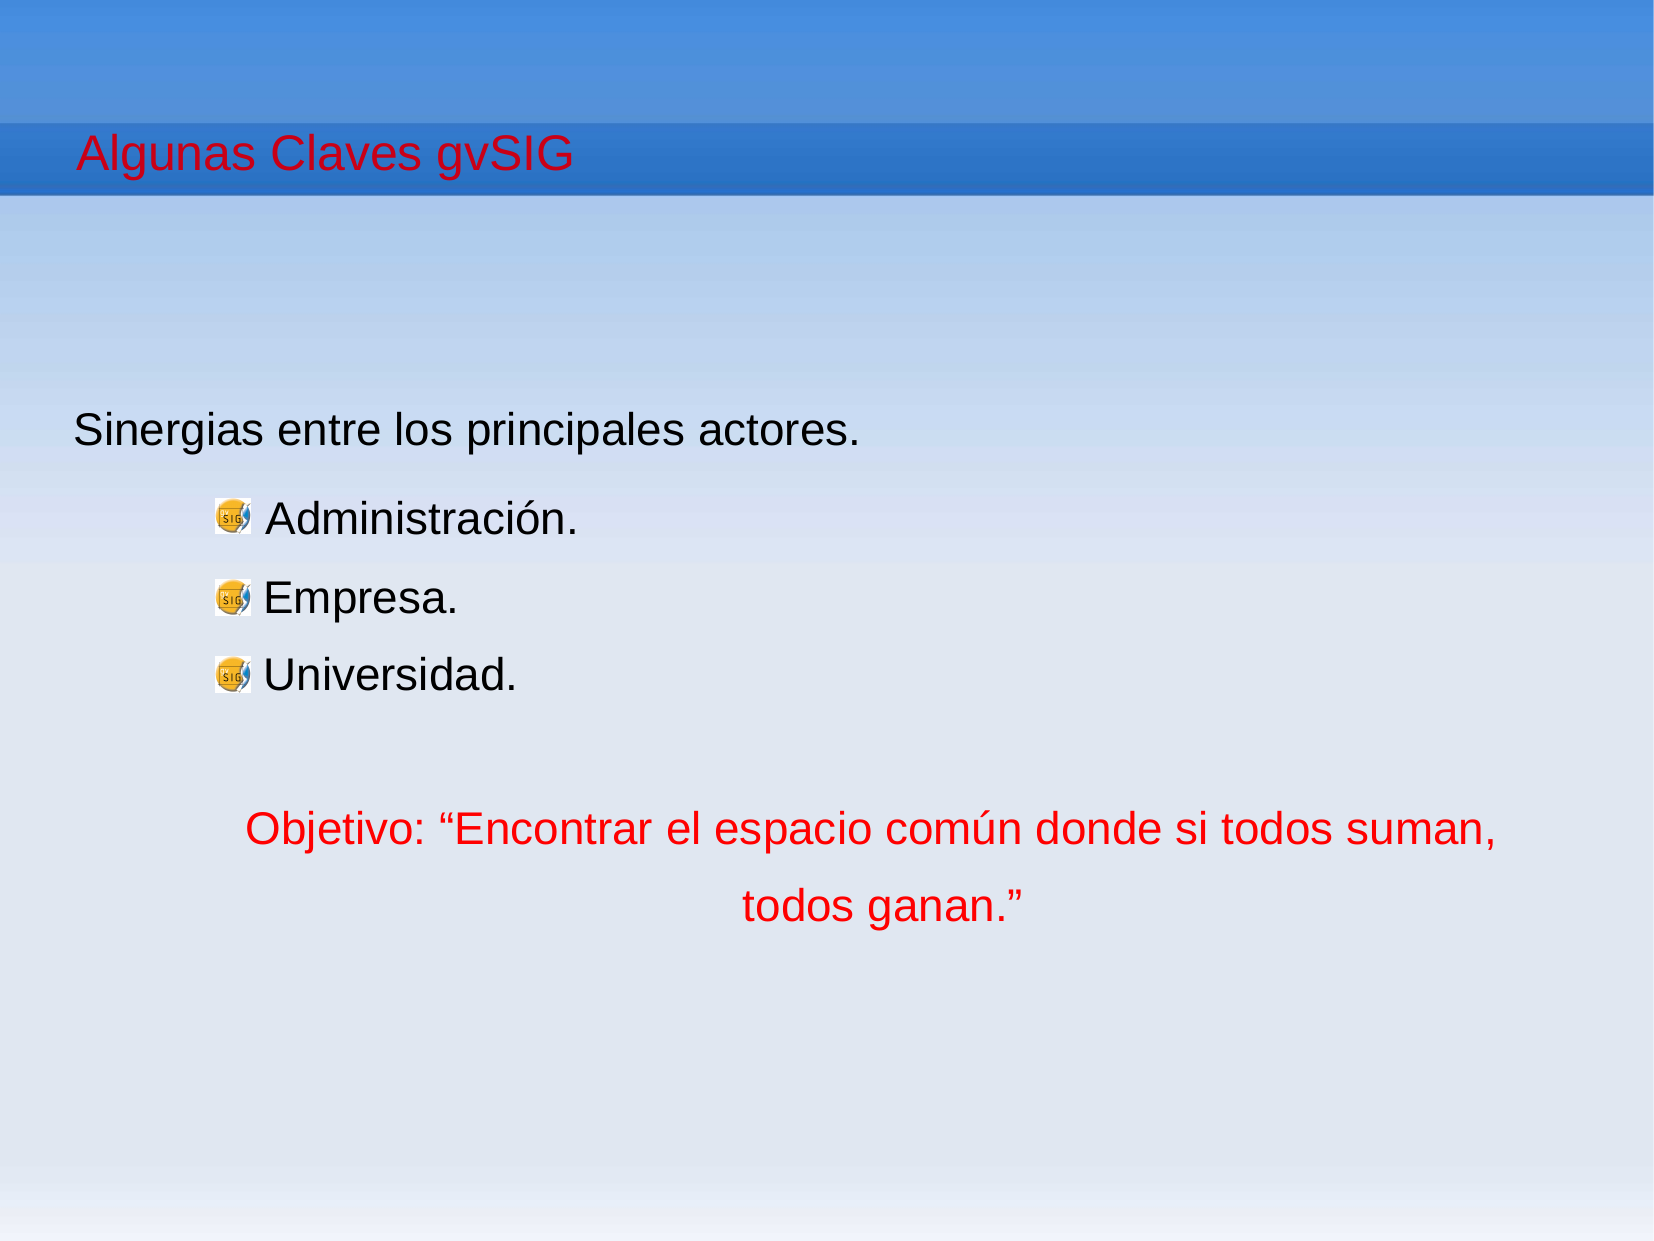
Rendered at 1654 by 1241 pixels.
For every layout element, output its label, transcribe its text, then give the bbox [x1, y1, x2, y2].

picture [0, 0, 1654, 1241]
text_box Sinergias entre los principales actores. Administración. Empresa. Universidad. Objetivo: “Encontrar el espacio común donde si todos suman, todos ganan.” [58, 371, 1530, 939]
text_box Algunas Claves gvSIG [61, 118, 621, 196]
